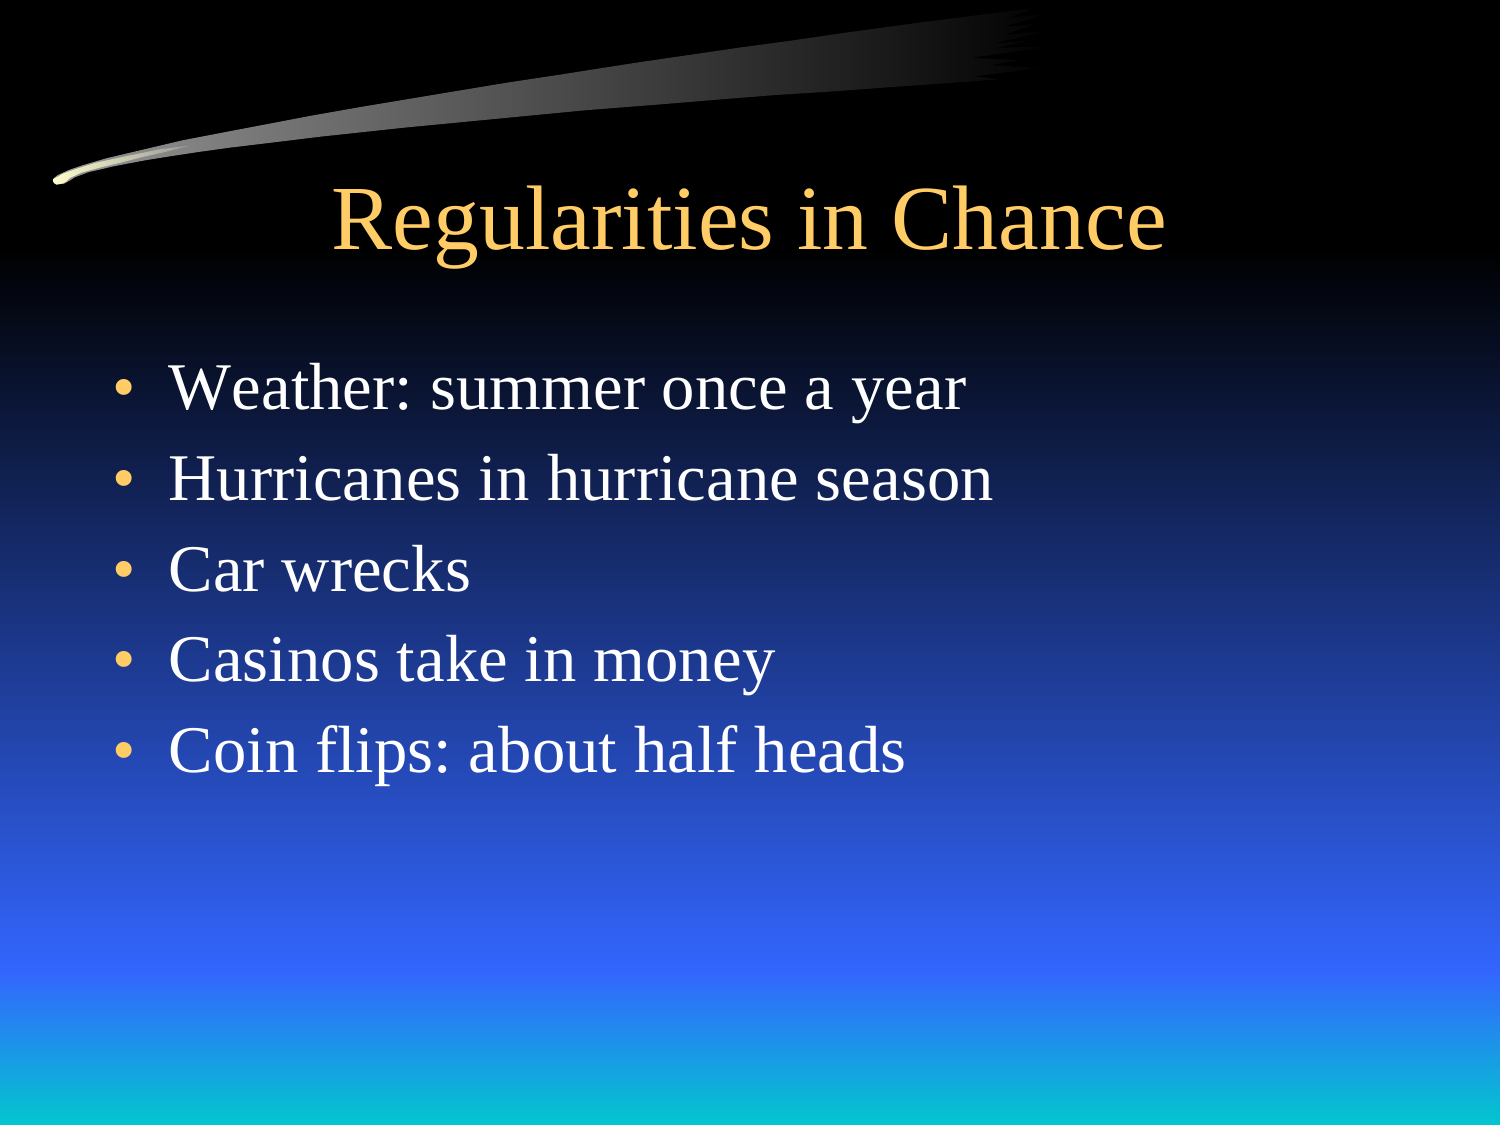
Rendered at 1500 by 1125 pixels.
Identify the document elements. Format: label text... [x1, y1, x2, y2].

title Regularities in Chance [112, 124, 1388, 313]
list Weather: summer once a year Hurricanes in hurricane season Car wrecks Casinos take in money Coin flips: about half heads [112, 350, 1388, 1026]
